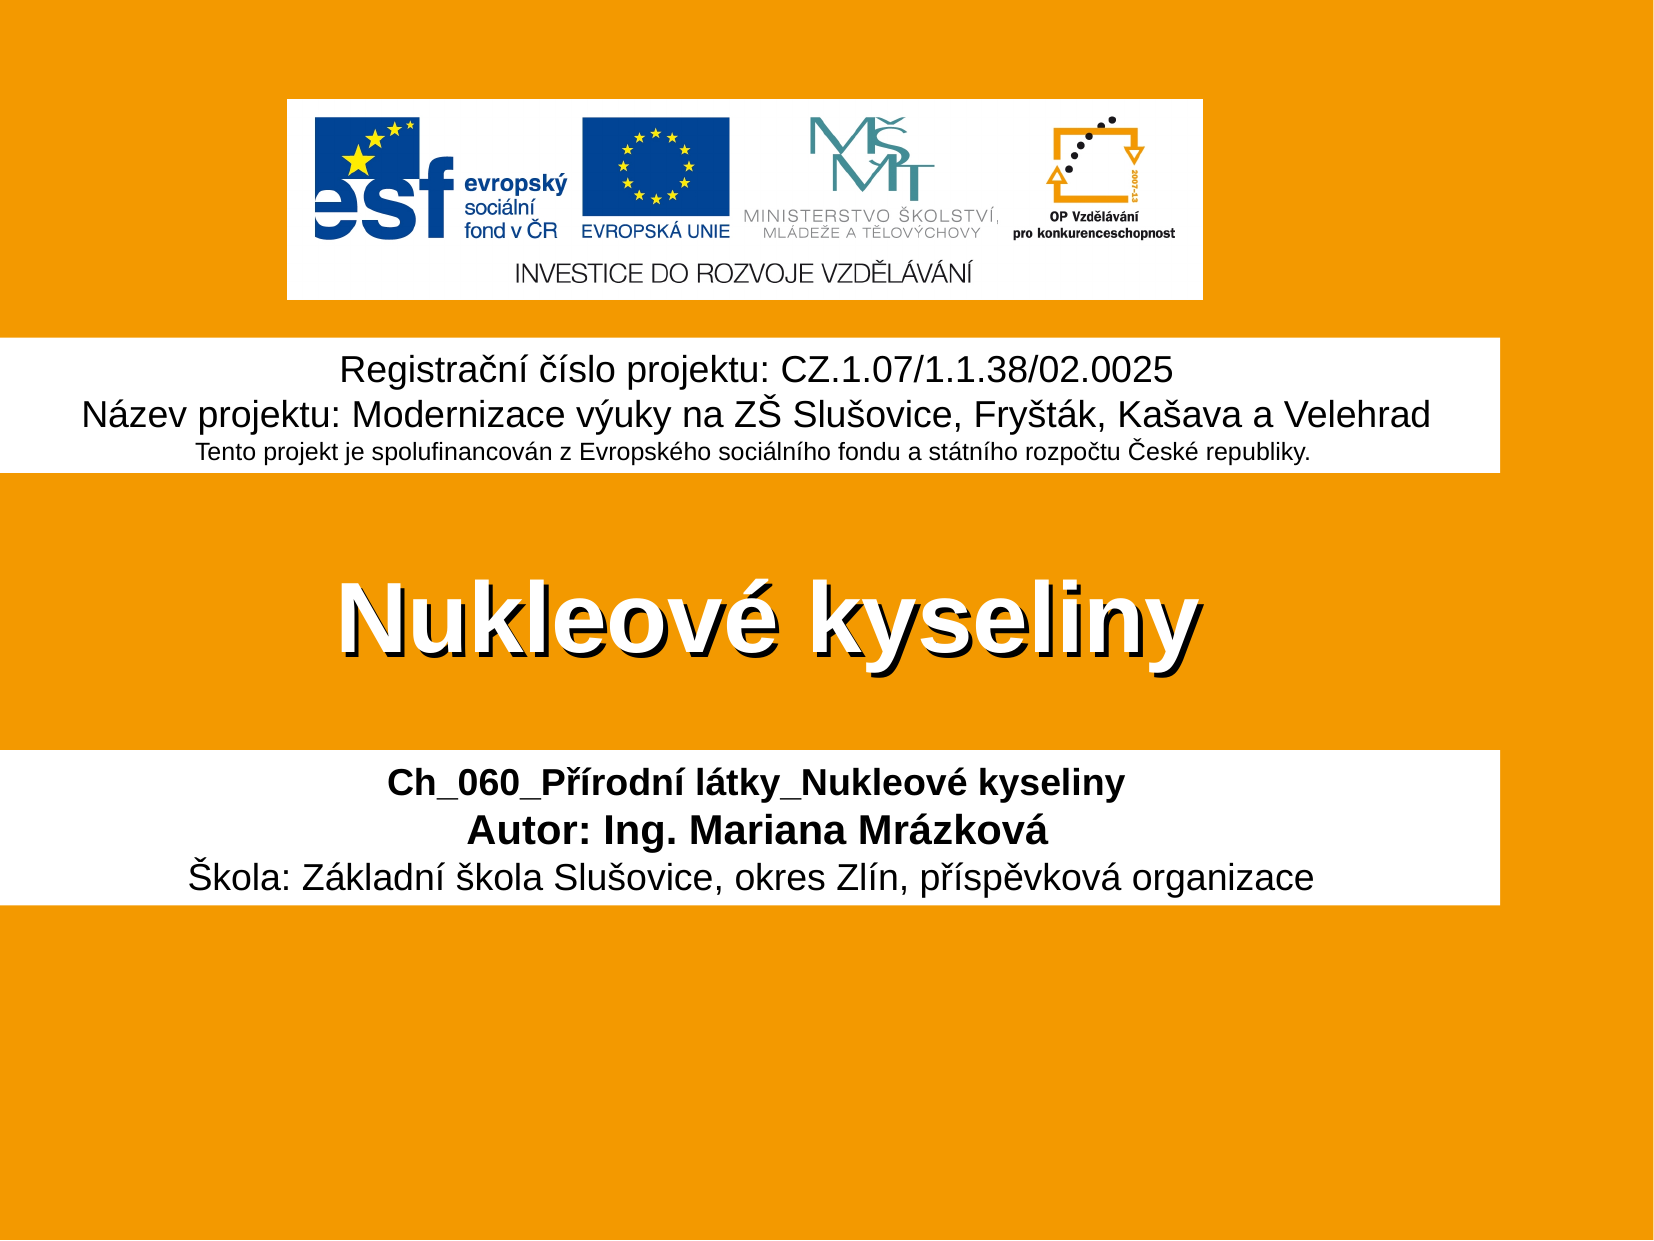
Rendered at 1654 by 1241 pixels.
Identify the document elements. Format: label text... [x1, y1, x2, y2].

text_box Registrační číslo projektu: CZ.1.07/1.1.38/02.0025 Název projektu: Modernizace výuky na ZŠ Slušovice, Fryšták, Kašava a Velehrad Tento projekt je spolufinancován z Evropského sociálního fondu a státního rozpočtu České republiky. [0, 337, 1501, 473]
title Nukleové kyseliny [112, 537, 1388, 688]
picture [287, 99, 1203, 300]
text_box Ch_060_Přírodní látky_Nukleové kyseliny Autor: Ing. Mariana Mrázková Škola: Základní škola Slušovice, okres Zlín, příspěvková organizace [0, 750, 1501, 906]
